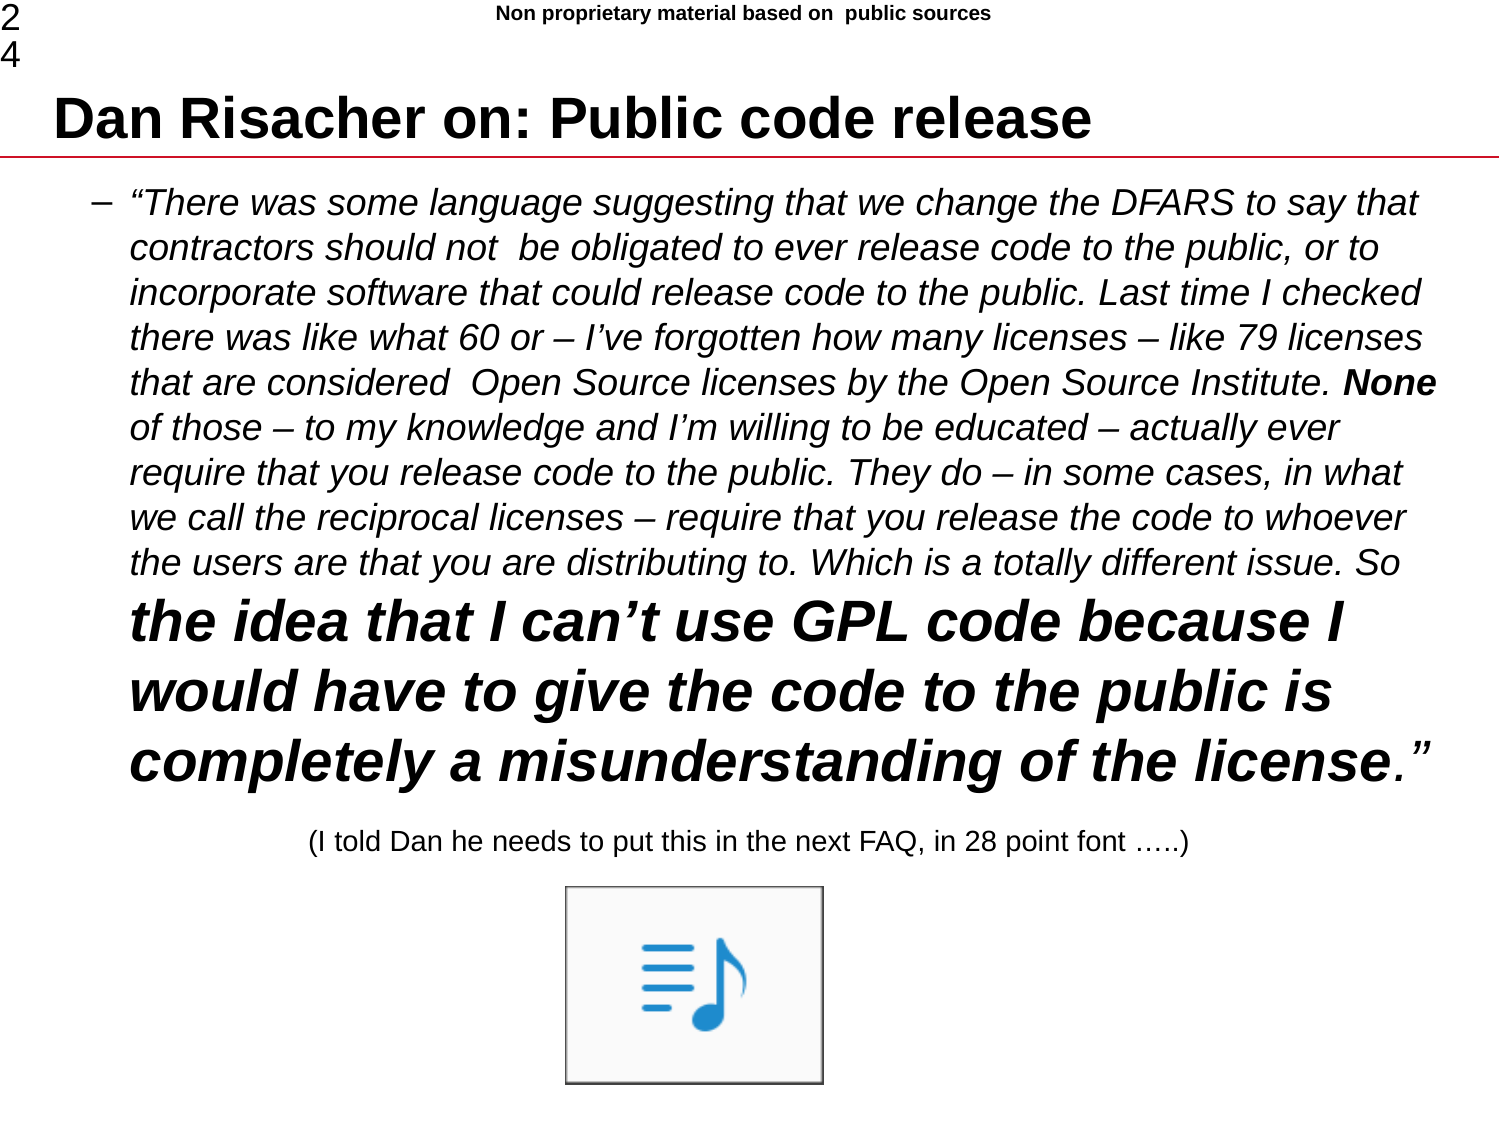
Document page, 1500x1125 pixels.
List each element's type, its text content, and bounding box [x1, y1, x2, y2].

text_box [563, 885, 826, 1086]
title Dan Risacher on: Public code release [38, 35, 1225, 158]
list “There was some language suggesting that we change the DFARS to say that contractors should not be obligated to ever release code to the public, or to incorporate software that could release code to the public. Last time I checked there was like what 60 or – I’ve forgotten how many licenses – like 79 licenses that are considered Open Source licenses by the Open Source Institute. None of those – to my knowledge and I’m willing to be educated – actually ever require that you release code to the public. They do – in some cases, in what we call the reciprocal licenses – require that you release the code to whoever the users are that you are distributing to. Which is a totally different issue. So the idea that I can’t use GPL code because I would have to give the code to the public is completely a misunderstanding of the license.” (I told Dan he needs to put this in the next FAQ, in 28 point font …..) [38, 170, 1461, 946]
